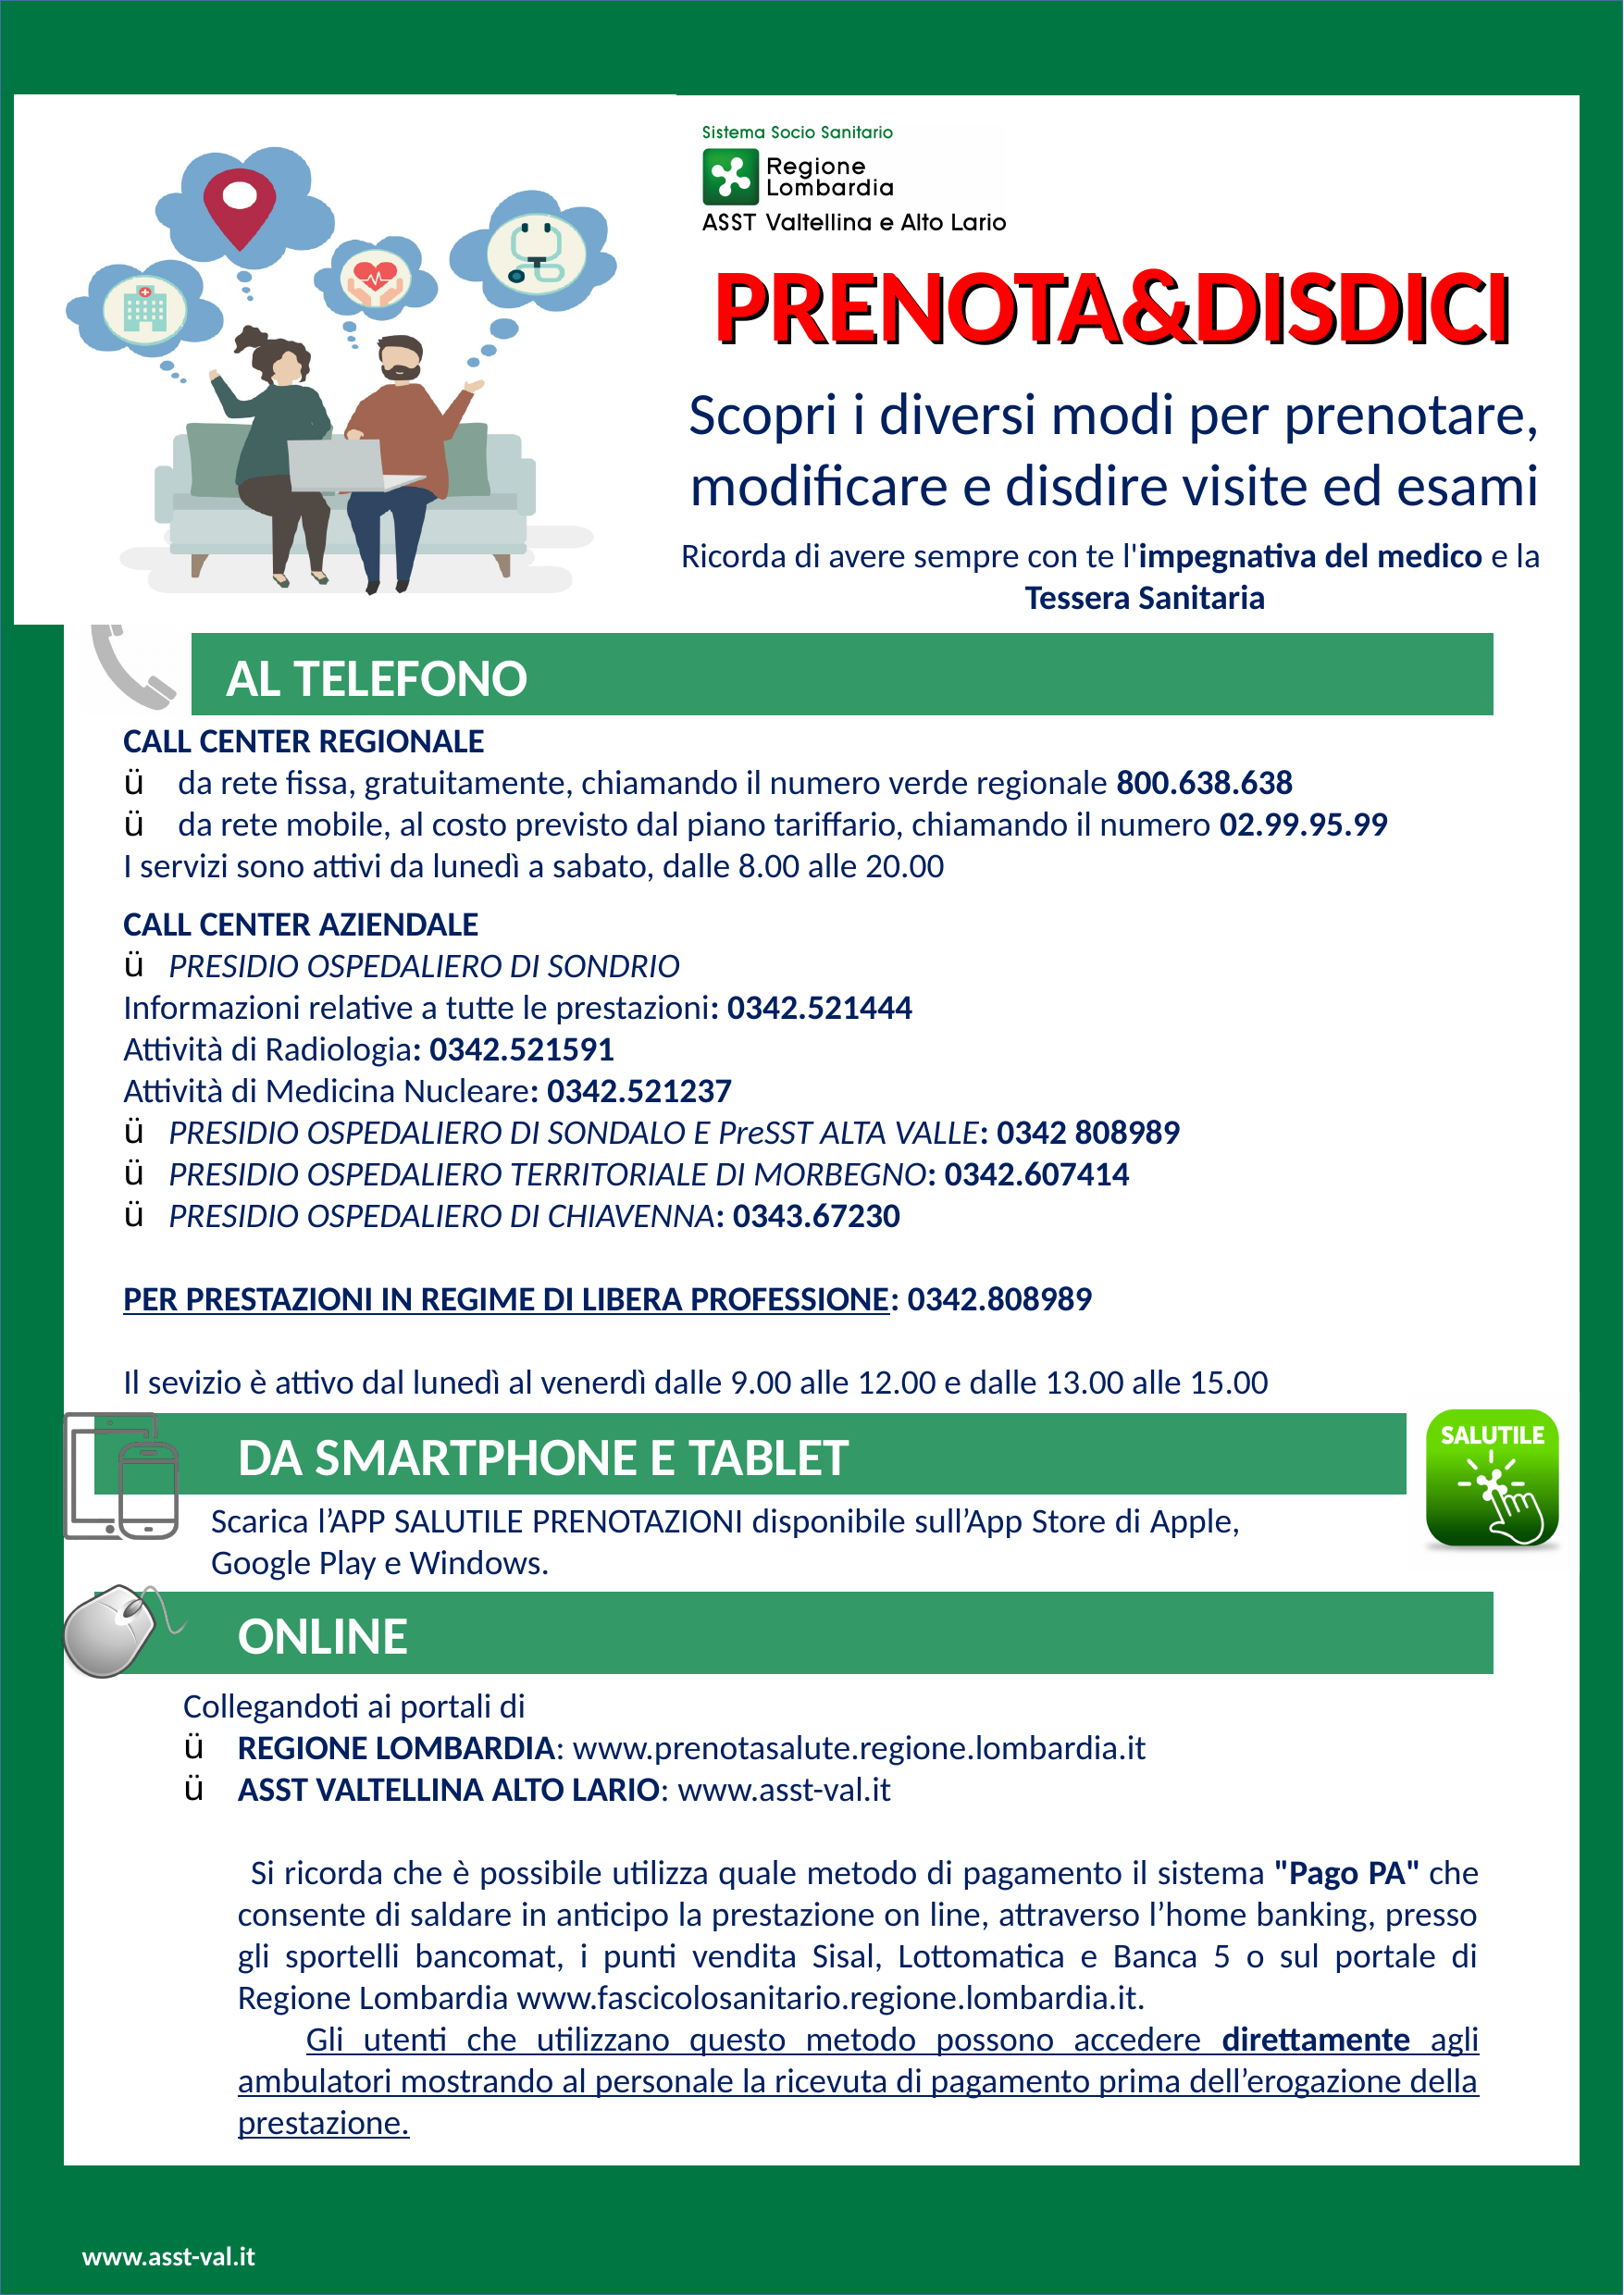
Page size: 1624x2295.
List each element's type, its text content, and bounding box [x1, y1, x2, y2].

text_box [0, 0, 1623, 2295]
text_box CALL CENTER REGIONALE da rete fissa, gratuitamente, chiamando il numero verde regionale 800.638.638 da rete mobile, al costo previsto dal piano tariffario, chiamando il numero 02.99.95.99 I servizi sono attivi da lunedì a sabato, dalle 8.00 alle 20.00 CALL CENTER AZIENDALE PRESIDIO OSPEDALIERO DI SONDRIO Informazioni relative a tutte le prestazioni: 0342.521444 Attività di Radiologia: 0342.521591 Attività di Medicina Nucleare: 0342.521237 PRESIDIO OSPEDALIERO DI SONDALO E PreSST ALTA VALLE: 0342 808989 PRESIDIO OSPEDALIERO TERRITORIALE DI MORBEGNO: 0342.607414 PRESIDIO OSPEDALIERO DI CHIAVENNA: 0343.67230 PER PRESTAZIONI IN REGIME DI LIBERA PROFESSIONE: 0342.808989 Il sevizio è attivo dal lunedì al venerdì dalle 9.00 alle 12.00 e dalle 13.00 alle 15.00 [109, 707, 1509, 1413]
text_box Scopri i diversi modi per prenotare, modificare e disdire visite ed esami [676, 367, 1571, 527]
text_box PRENOTA&DISDICI [661, 230, 1565, 370]
picture [702, 126, 1006, 230]
text_box ONLINE [135, 1592, 1494, 1674]
picture [1407, 1392, 1581, 1572]
picture [14, 94, 676, 715]
text_box Scarica l’APP SALUTILE PRENOTAZIONI disponibile sull’App Store di Apple, Google Play e Windows. [191, 1487, 1405, 1593]
text_box Ricorda di avere sempre con te l'impegnativa del medico e la Tessera Sanitaria [657, 526, 1565, 625]
picture [42, 1412, 210, 1704]
text_box Collegandoti ai portali di REGIONE LOMBARDIA: www.prenotasalute.regione.lombardia.it ASST VALTELLINA ALTO LARIO: www.asst-val.it Si ricorda che è possibile utilizza quale metodo di pagamento il sistema "Pago PA" che consente di saldare in anticipo la prestazione on line, attraverso l’home banking, presso gli sportelli bancomat, i punti vendita Sisal, Lottomatica e Banca 5 o sul portale di Regione Lombardia www.fascicolosanitario.regione.lombardia.it. Gli utenti che utilizzano questo metodo possono accedere direttamente agli ambulatori mostrando al personale la ricevuta di pagamento prima dell’erogazione della prestazione. [169, 1674, 1494, 2151]
text_box AL TELEFONO [192, 633, 1494, 715]
text_box www.asst-val.it [76, 2239, 276, 2295]
text_box DA SMARTPHONE E TABLET [179, 1413, 1407, 1495]
